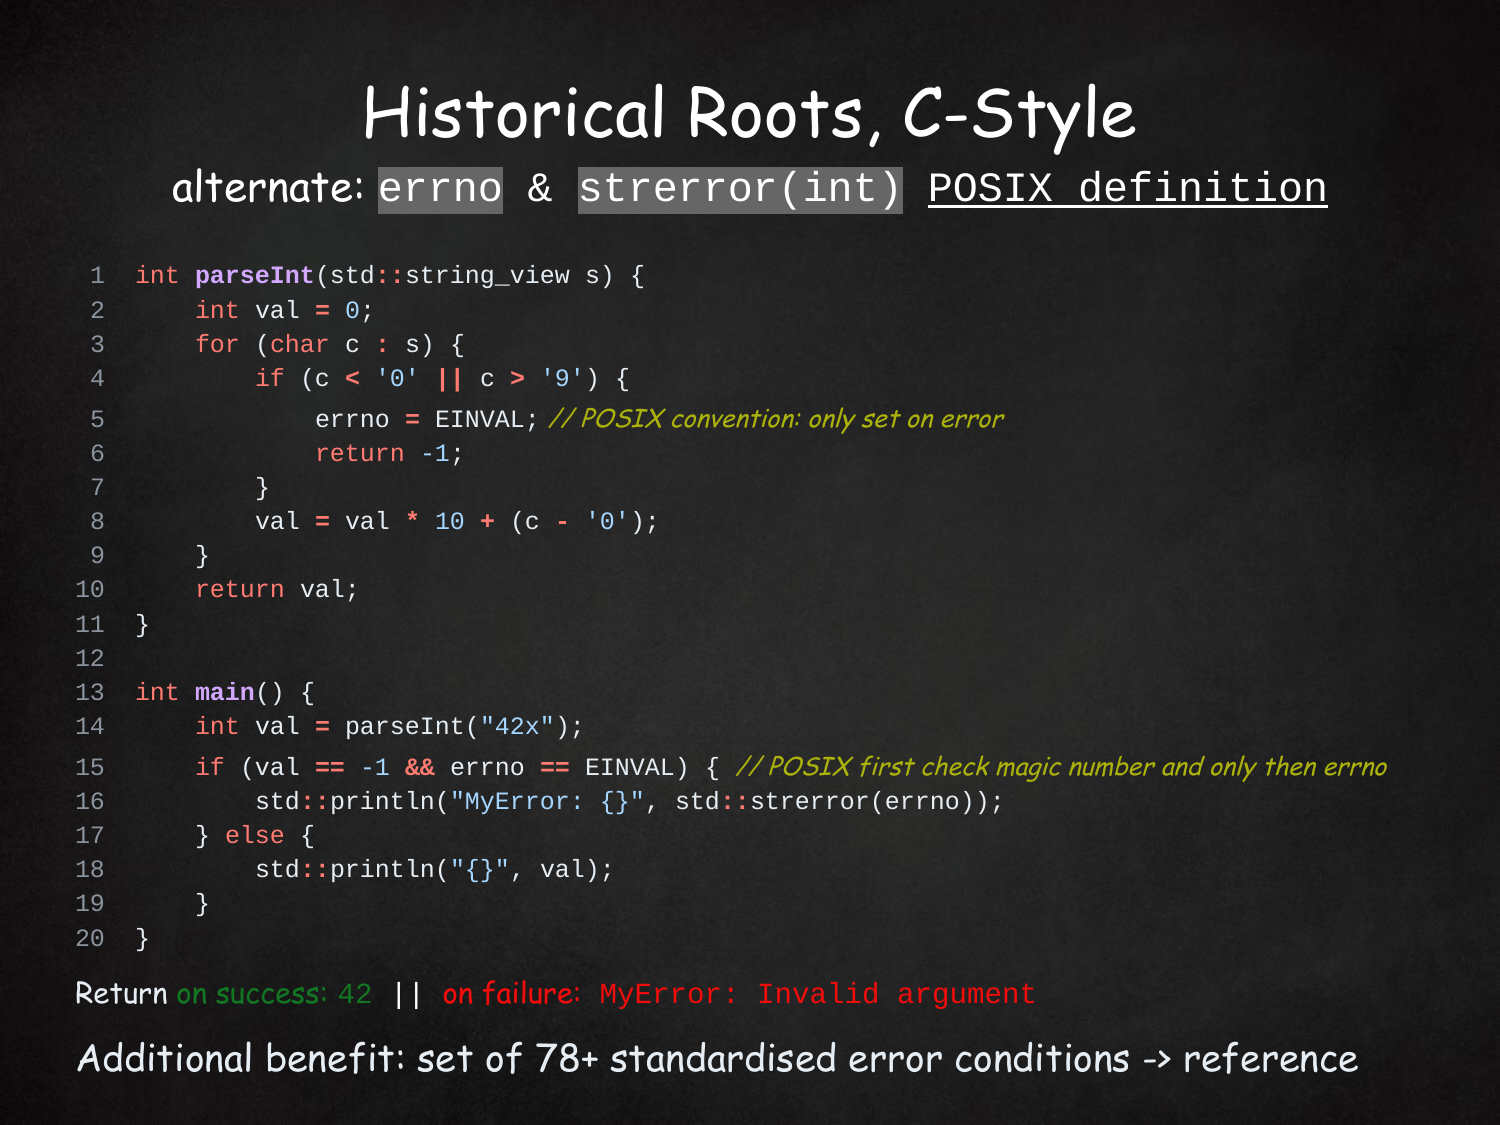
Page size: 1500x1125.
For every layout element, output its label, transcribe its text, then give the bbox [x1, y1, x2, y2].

list 1 int parseInt(std::string_view s) { 2 int val = 0; 3 for (char c : s) { 4 if (c < '0' || c > '9') { 5 errno = EINVAL; // POSIX convention: only set on error 6 return -1; 7 } 8 val = val * 10 + (c - '0'); 9 } 10 return val; 11 } 12 13 int main() { 14 int val = parseInt("42x"); 15 if (val == -1 && errno == EINVAL) { // POSIX first check magic number and only then errno 16 std::println("MyError: {}", std::strerror(errno)); 17 } else { 18 std::println("{}", val); 19 } 20 } Return on success: 42 || on failure: MyError: Invalid argument Additional benefit: set of 78+ standardised error conditions -> reference [75, 263, 1425, 1040]
picture [0, 0, 1500, 1125]
title Historical Roots, C-Style alternate: errno & strerror(int) POSIX definition [75, 44, 1426, 233]
